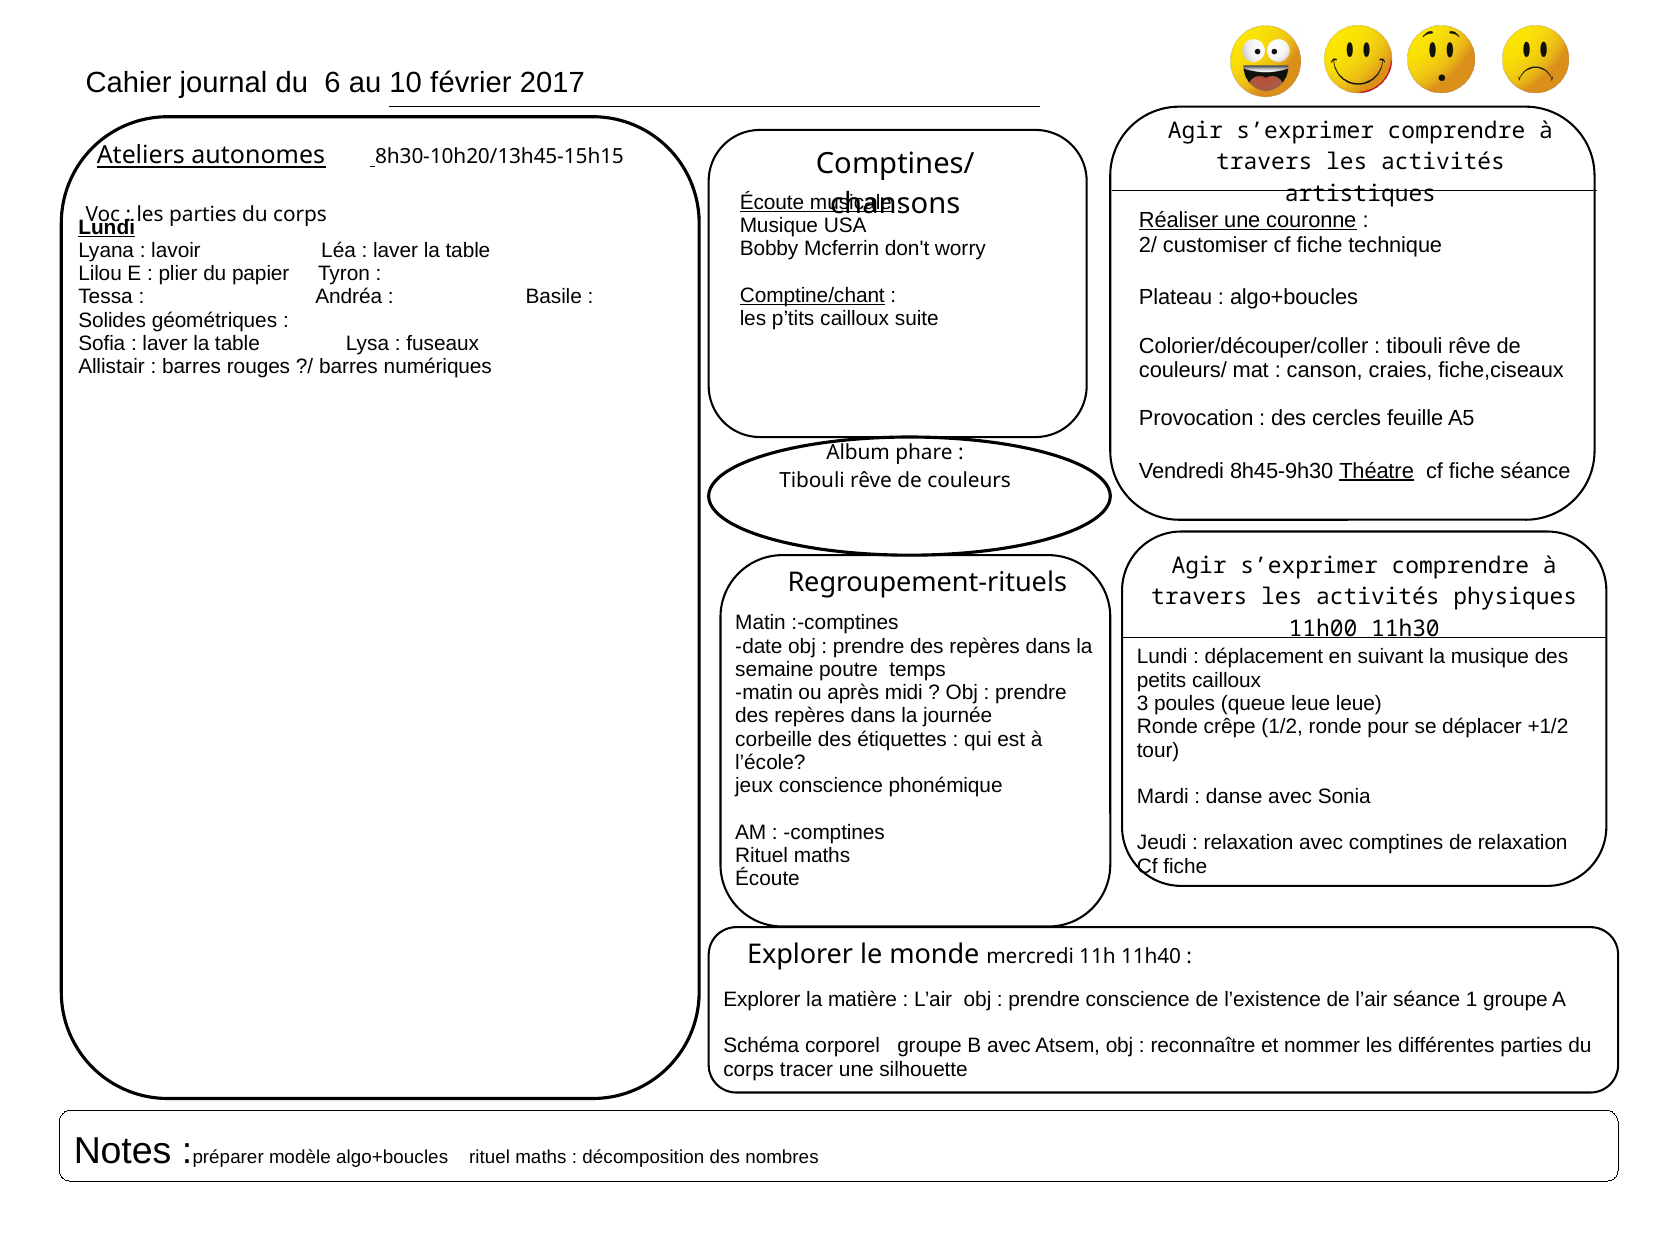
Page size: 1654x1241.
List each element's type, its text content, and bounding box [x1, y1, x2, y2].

text_box [722, 1089, 1605, 1093]
text_box Lundi : déplacement en suivant la musique des petits cailloux 3 poules (queue leue leue) Ronde crêpe (1/2, ronde pour se déplacer +1/2 tour) Mardi : danse avec Sonia Jeudi : relaxation avec comptines de relaxation Cf fiche [1122, 637, 1595, 886]
text_box Agir s’exprimer comprendre à travers les activités artistiques [1124, 106, 1597, 190]
picture [1322, 23, 1394, 95]
text_box Comptines/chansons [741, 135, 1049, 183]
text_box Agir s’exprimer comprendre à travers les activités physiques 11h00 11h30 [1122, 541, 1607, 626]
picture [1228, 23, 1303, 99]
text_box [1348, 626, 1354, 634]
text_box [1360, 191, 1373, 200]
text_box Ateliers autonomes 8h30-10h20/13h45-15h15 Voc : les parties du corps [70, 129, 650, 208]
picture [1500, 23, 1571, 95]
text_box [708, 927, 732, 980]
text_box [722, 568, 744, 603]
text_box [1384, 191, 1391, 200]
text_box [1110, 134, 1582, 520]
text_box Explorer le monde mercredi 11h 11h40 : [732, 927, 1595, 980]
text_box [1305, 191, 1317, 200]
text_box [1595, 927, 1619, 980]
text_box [1406, 191, 1411, 200]
text_box [1411, 191, 1431, 200]
text_box [1334, 626, 1340, 634]
text_box [791, 544, 1028, 556]
text_box Écoute musicale : Musique USA Bobby Mcferrin don't worry Comptine/chant : les p’tits cailloux suite [725, 183, 1080, 431]
text_box [1319, 191, 1332, 200]
text_box Cahier journal du 6 au 10 février 2017 [70, 59, 1229, 107]
text_box Matin :-comptines -date obj : prendre des repères dans la semaine poutre temps -matin ou après midi ? Obj : prendre des repères dans la journée corbeille des étiquettes : qui est à l’école? jeux conscience phonémique AM : -comptines Rituel maths Écoute [720, 603, 1111, 927]
text_box [1430, 626, 1436, 634]
text_box Réaliser une couronne : 2/ customiser cf fiche technique Plateau : algo+boucles Colorier/découper/coller : tibouli rêve de couleurs/ mat : canson, craies, fiche,ciseaux Provocation : des cercles feuille A5 Vendredi 8h45-9h30 Théatre cf fiche séance [1124, 200, 1609, 491]
text_box [1149, 531, 1580, 541]
text_box [1398, 191, 1404, 200]
text_box [1296, 191, 1303, 200]
text_box Lundi Lyana : lavoir Léa : laver la table Lilou E : plier du papier Tyron : Tessa : Andréa : Basile : Solides géométriques : Sofia : laver la table Lysa : fuseaux Allistair : barres rouges ?/ barres numériques [63, 208, 702, 456]
text_box Explorer la matière : L’air obj : prendre conscience de l’existence de l’air séance 1 groupe A Schéma corporel groupe B avec Atsem, obj : reconnaître et nommer les différentes parties du corps tracer une silhouette [708, 980, 1619, 1089]
text_box [1595, 638, 1607, 862]
text_box [1334, 191, 1348, 200]
text_box [708, 129, 1087, 424]
text_box Regroupement-rituels [744, 555, 1111, 603]
text_box Album phare : Tibouli rêve de couleurs [701, 429, 1089, 544]
text_box [59, 1110, 1619, 1182]
picture [1405, 23, 1477, 95]
text_box [1122, 626, 1607, 637]
text_box [1427, 191, 1595, 200]
text_box Notes :préparer modèle algo+boucles rituel maths : décomposition des nombres [59, 1122, 1595, 1221]
text_box [1344, 191, 1358, 200]
text_box [1089, 469, 1111, 523]
text_box [1375, 191, 1384, 200]
